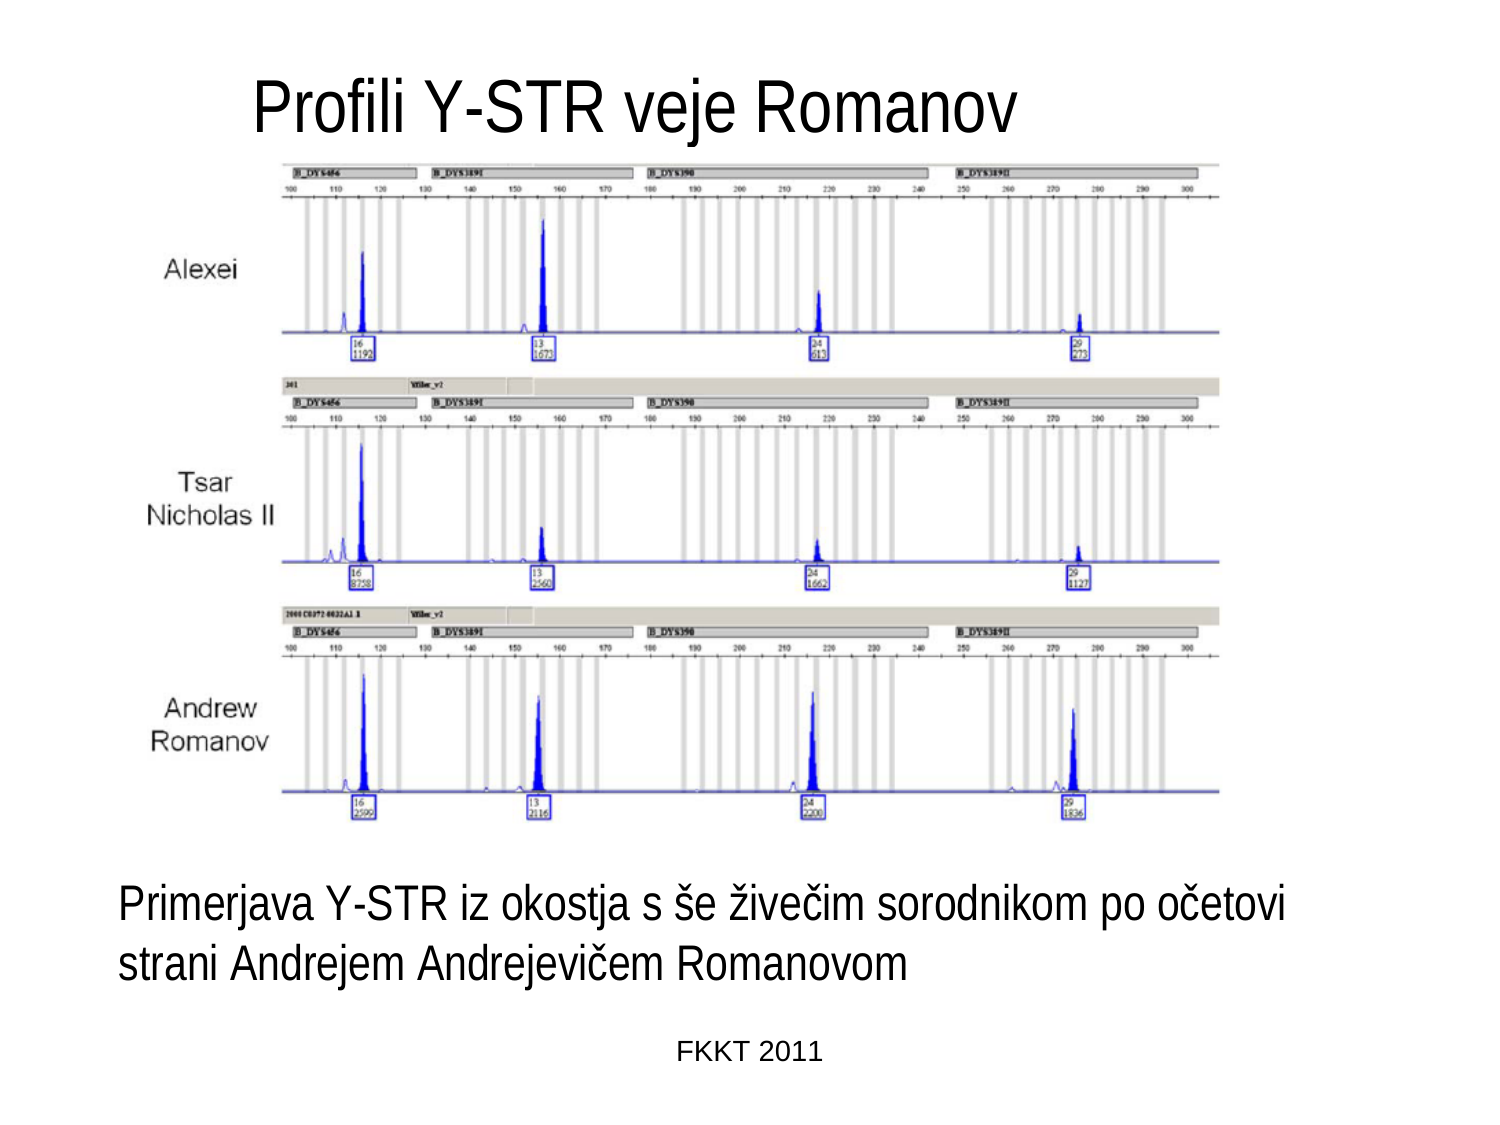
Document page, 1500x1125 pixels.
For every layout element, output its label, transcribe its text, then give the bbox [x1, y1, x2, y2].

text_box Primerjava Y-STR iz okostja s še živečim sorodnikom po očetovi strani Andrejem Andrejevičem Romanovom [104, 862, 1314, 998]
text_box FKKT 2011 [512, 1024, 988, 1103]
picture [147, 147, 1225, 837]
text_box Profili Y-STR veje Romanov [237, 49, 1388, 156]
